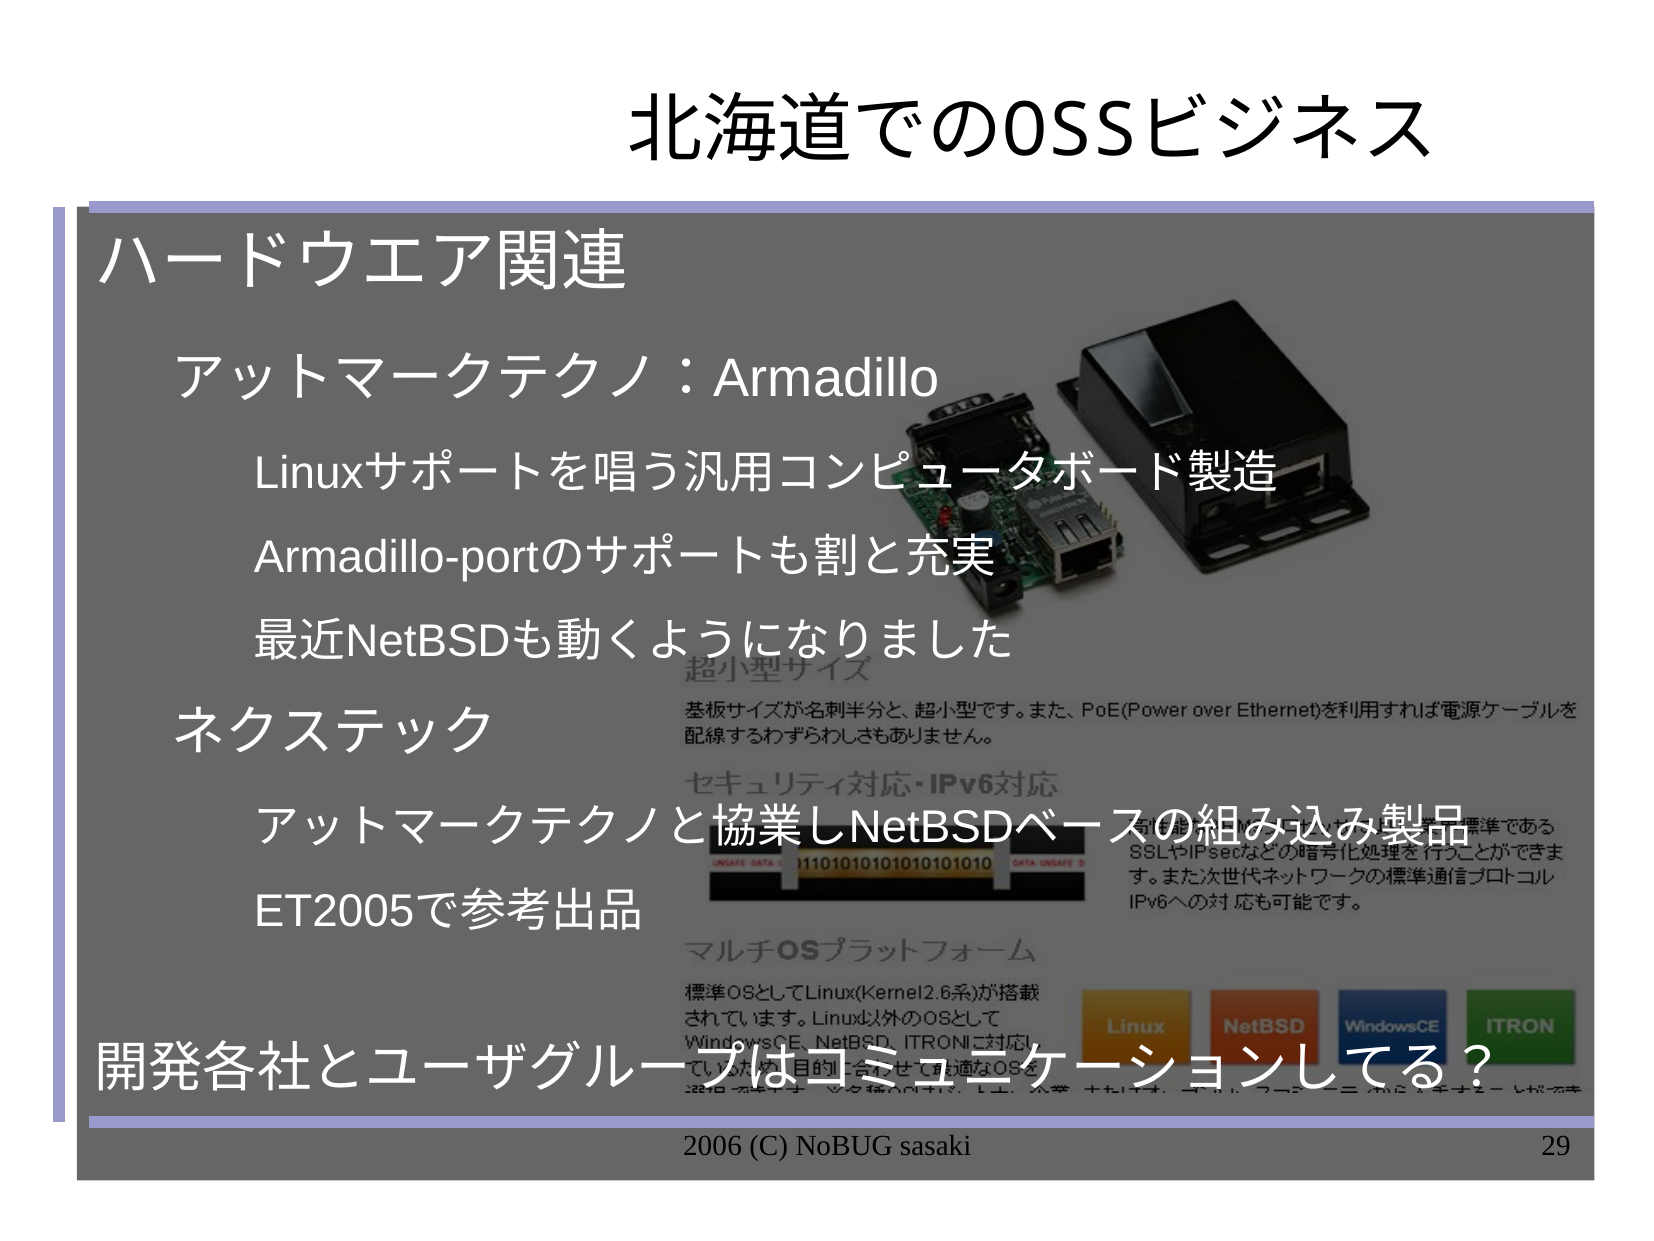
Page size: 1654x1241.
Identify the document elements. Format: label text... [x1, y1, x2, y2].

list ハードウエア関連 アットマークテクノ：Armadillo Linuxサポートを唱う汎用コンピュータボード製造 Armadillo-portのサポートも割と充実 最近NetBSDも動くようになりました ネクステック アットマークテクノと協業しNetBSDベースの組み込み製品 ET2005で参考出品 開発各社とユーザグループはコミュニケーションしてる？ [76, 206, 1595, 1123]
title 北海道でのOSSビジネス [501, 59, 1563, 187]
